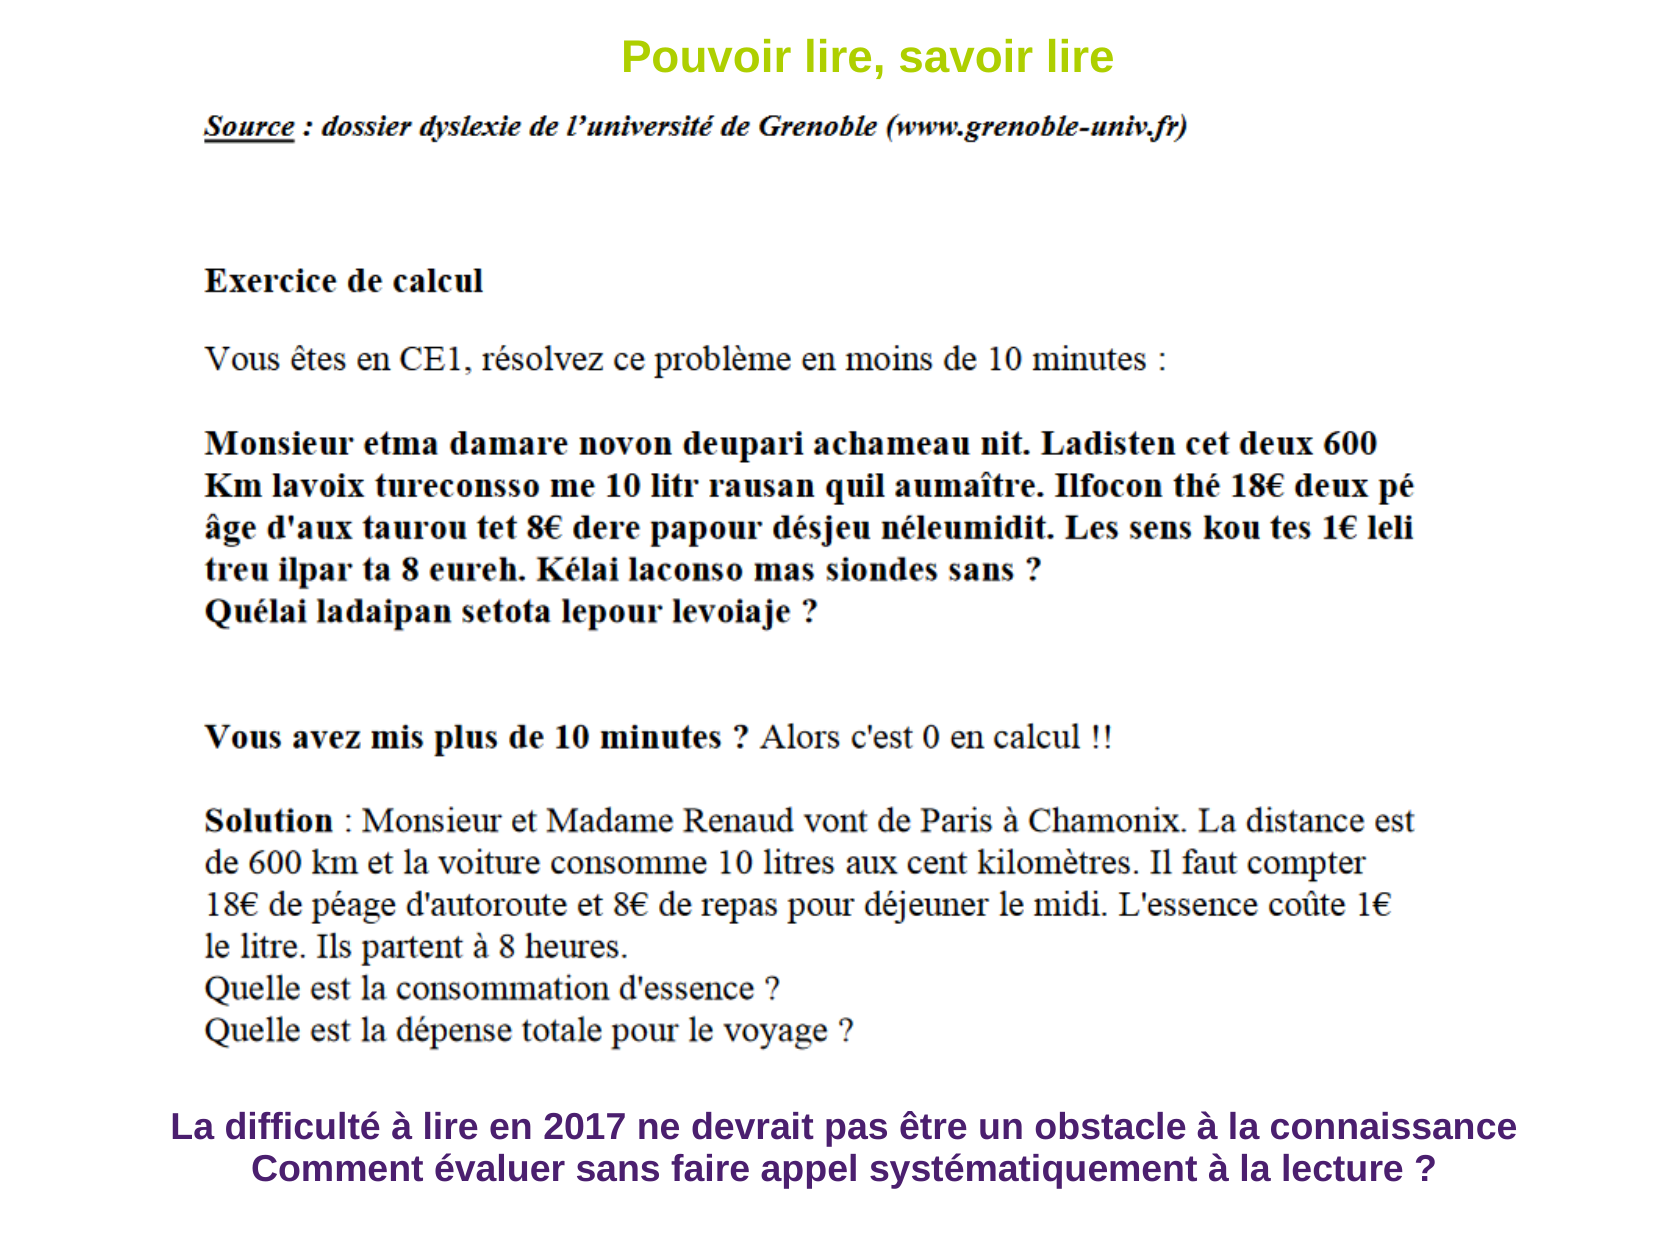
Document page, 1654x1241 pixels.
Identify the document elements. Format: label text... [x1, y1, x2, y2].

picture [153, 111, 1457, 1063]
text_box La difficulté à lire en 2017 ne devrait pas être un obstacle à la connaissance Comment évaluer sans faire appel systématiquement à la lecture ? [106, 1098, 1583, 1200]
text_box Pouvoir lire, savoir lire [248, 23, 1489, 91]
